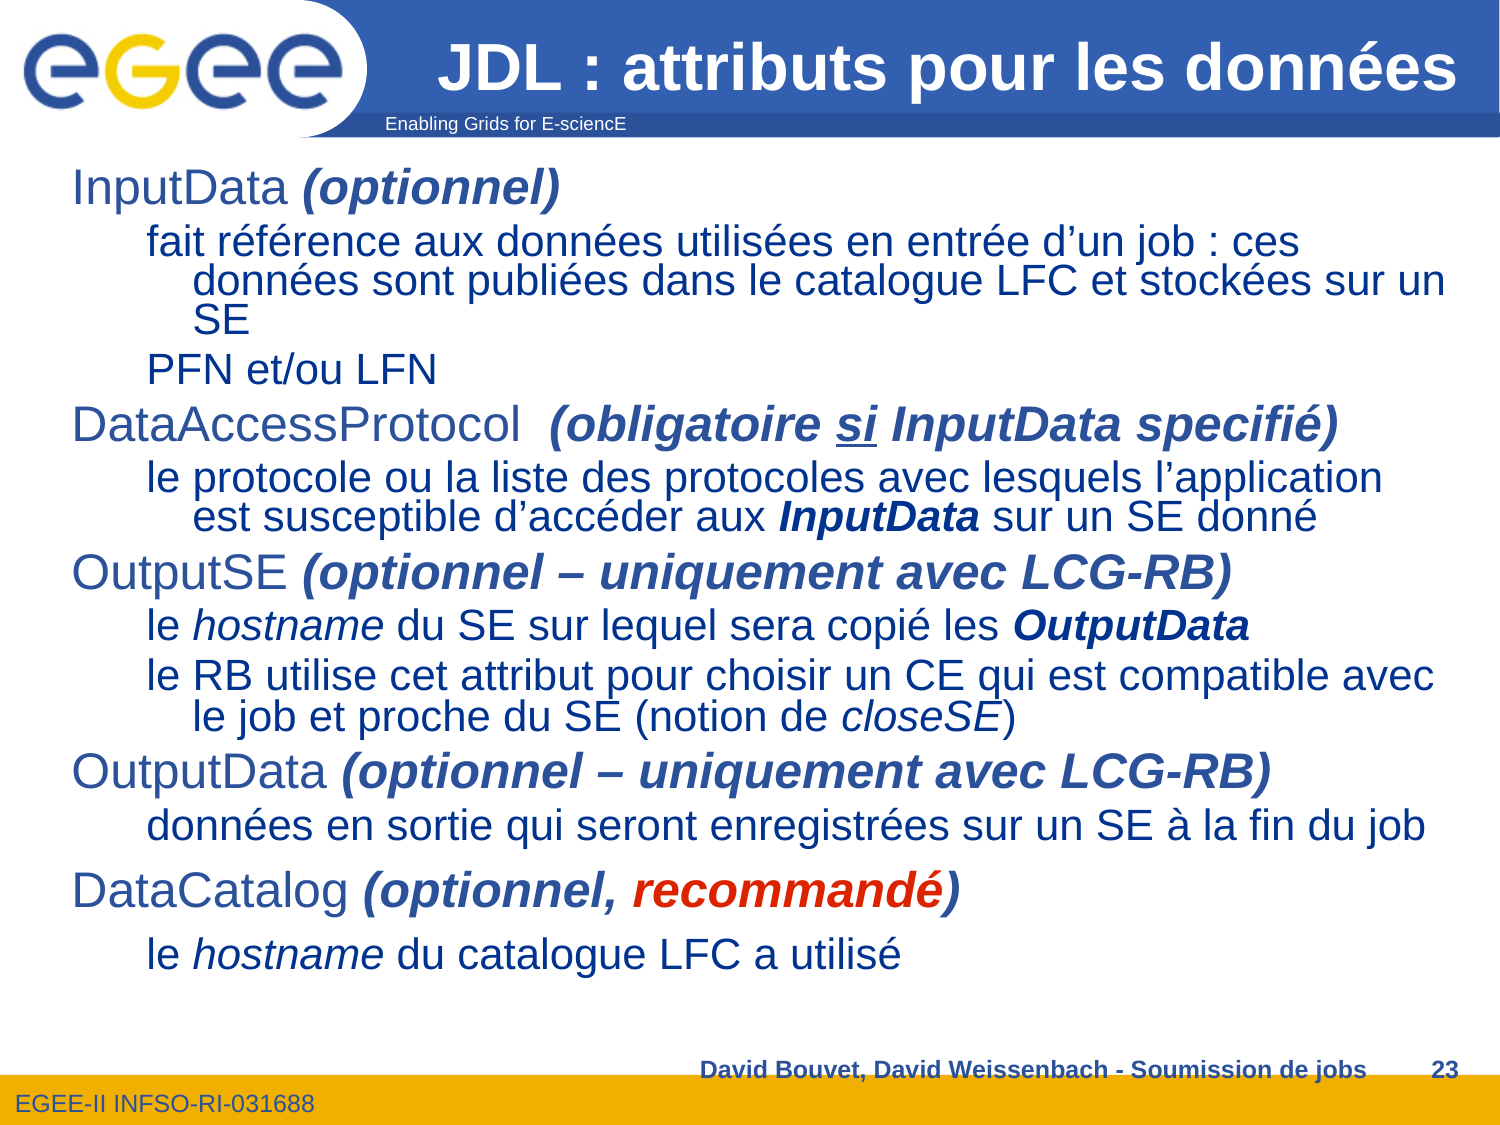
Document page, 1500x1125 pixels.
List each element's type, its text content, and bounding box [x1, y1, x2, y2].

list InputData (optionnel)‏ fait référence aux données utilisées en entrée d’un job : ces données sont publiées dans le catalogue LFC et stockées sur un SE PFN et/ou LFN DataAccessProtocol (obligatoire si InputData specifié)‏ le protocole ou la liste des protocoles avec lesquels l’application est susceptible d’accéder aux InputData sur un SE donné OutputSE (optionnel – uniquement avec LCG-RB)‏ le hostname du SE sur lequel sera copié les OutputData le RB utilise cet attribut pour choisir un CE qui est compatible avec le job et proche du SE (notion de closeSE)‏ OutputData (optionnel – uniquement avec LCG-RB)‏ données en sortie qui seront enregistrées sur un SE à la fin du job DataCatalog (optionnel, recommandé)‏ le hostname du catalogue LFC a utilisé [56, 159, 1466, 1125]
picture [18, 30, 349, 112]
title JDL : attributs pour les données [369, 9, 1475, 126]
